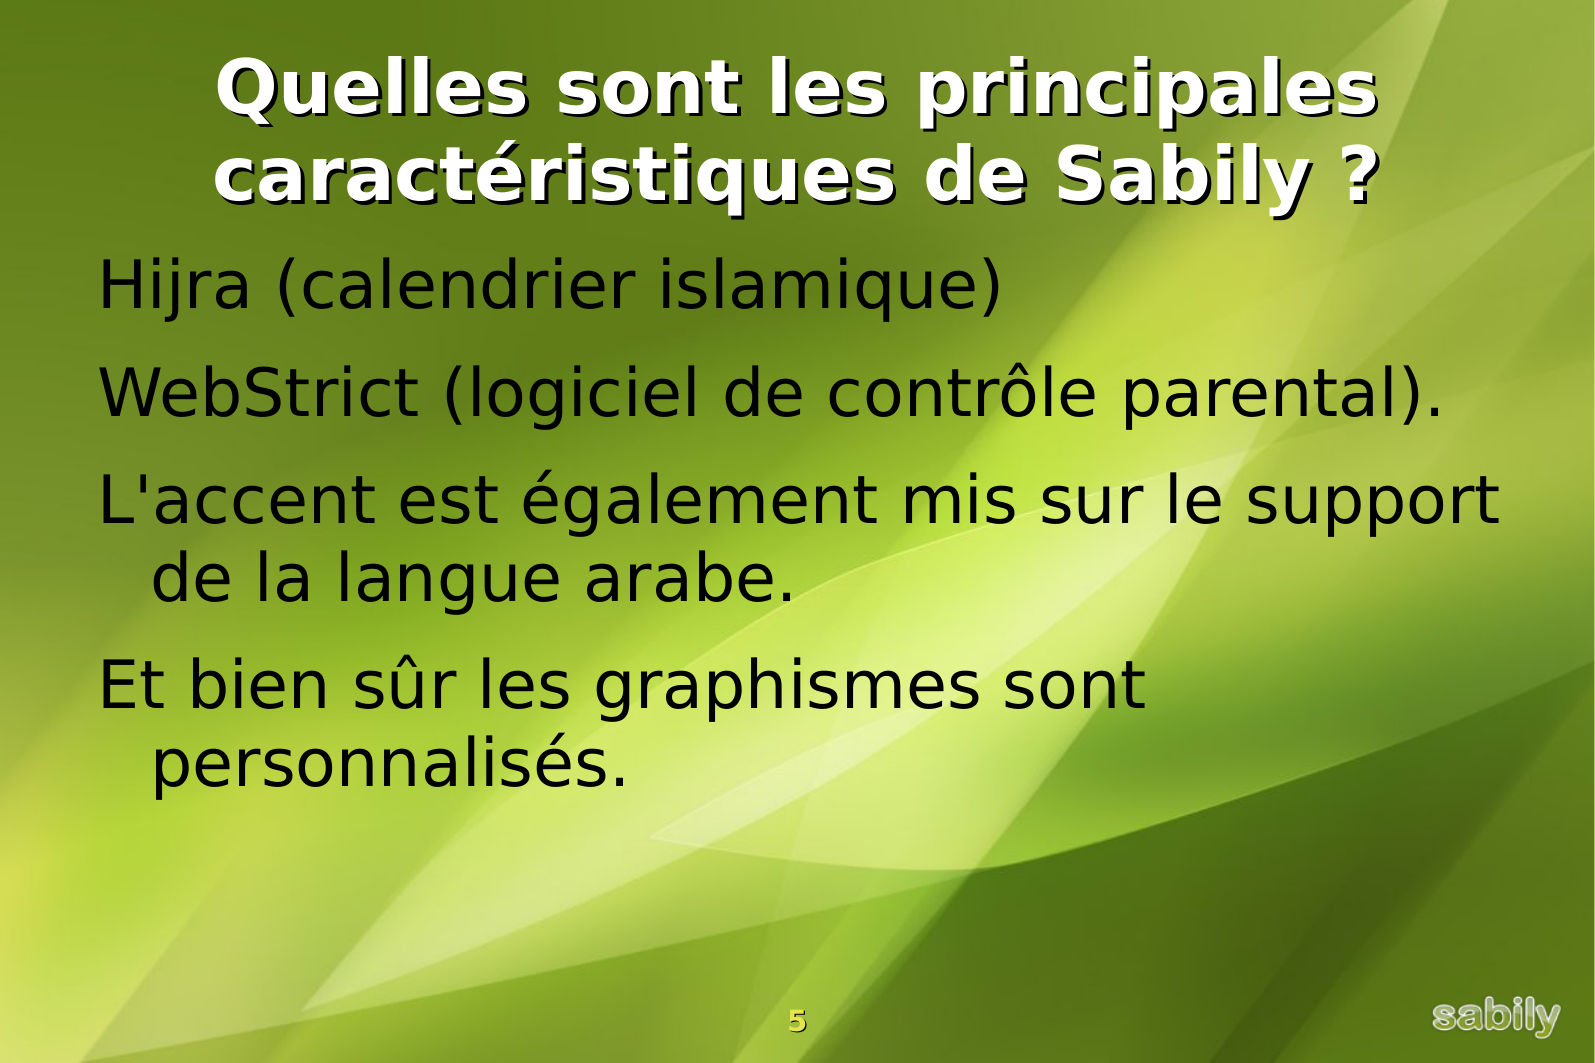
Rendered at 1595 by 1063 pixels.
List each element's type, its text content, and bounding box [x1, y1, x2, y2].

list Hijra (calendrier islamique) WebStrict (logiciel de contrôle parental). L'accent est également mis sur le support de la langue arabe. Et bien sûr les graphismes sont personnalisés. [79, 246, 1515, 934]
picture [0, 0, 1595, 1063]
title Quelles sont les principales caractéristiques de Sabily ? [79, 43, 1515, 219]
